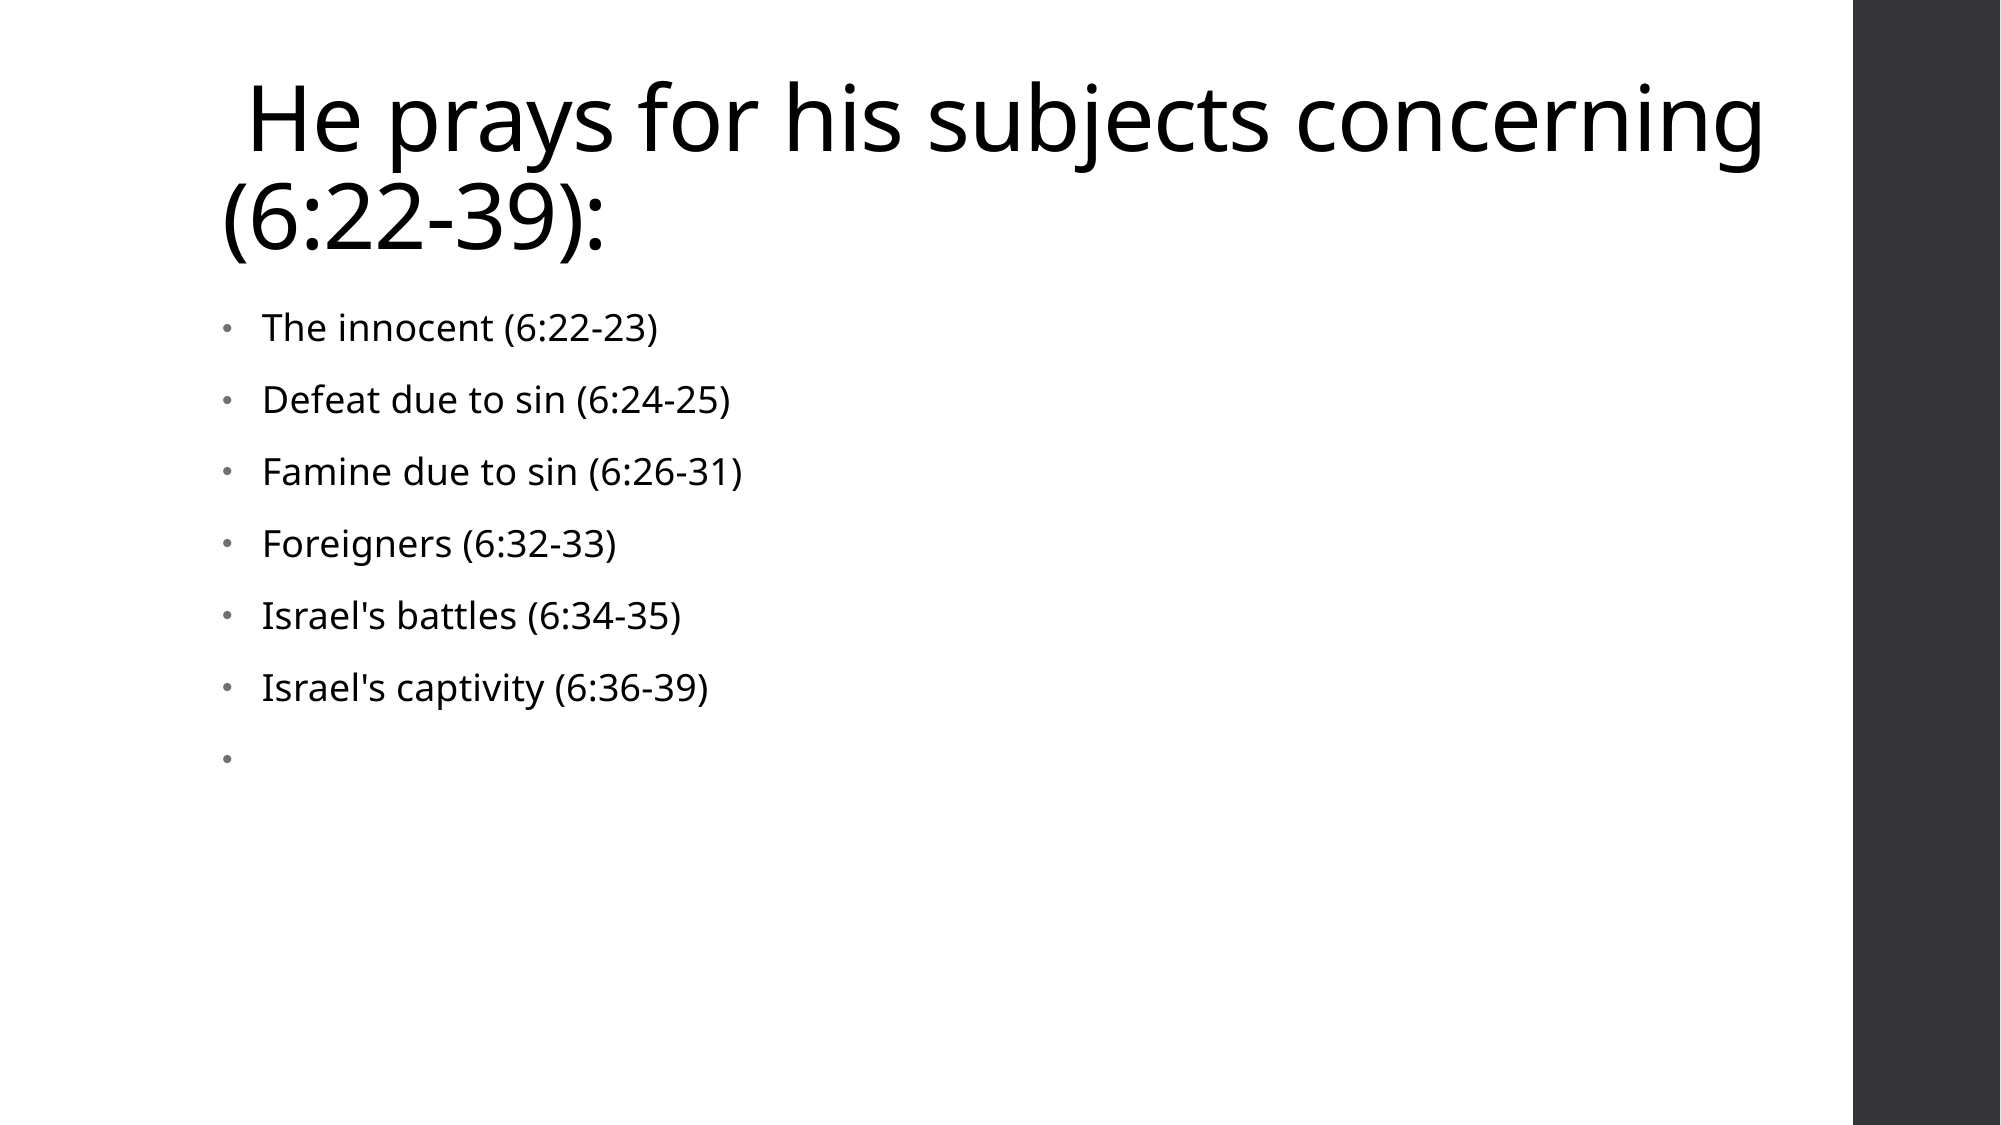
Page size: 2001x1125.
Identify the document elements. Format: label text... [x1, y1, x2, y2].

list The innocent (6:22-23) Defeat due to sin (6:24-25) Famine due to sin (6:26-31) Foreigners (6:32-33) Israel's battles (6:34-35) Israel's captivity (6:36-39) [206, 299, 1617, 1014]
title He prays for his subjects concerning (6:22-39): [206, 60, 1797, 278]
